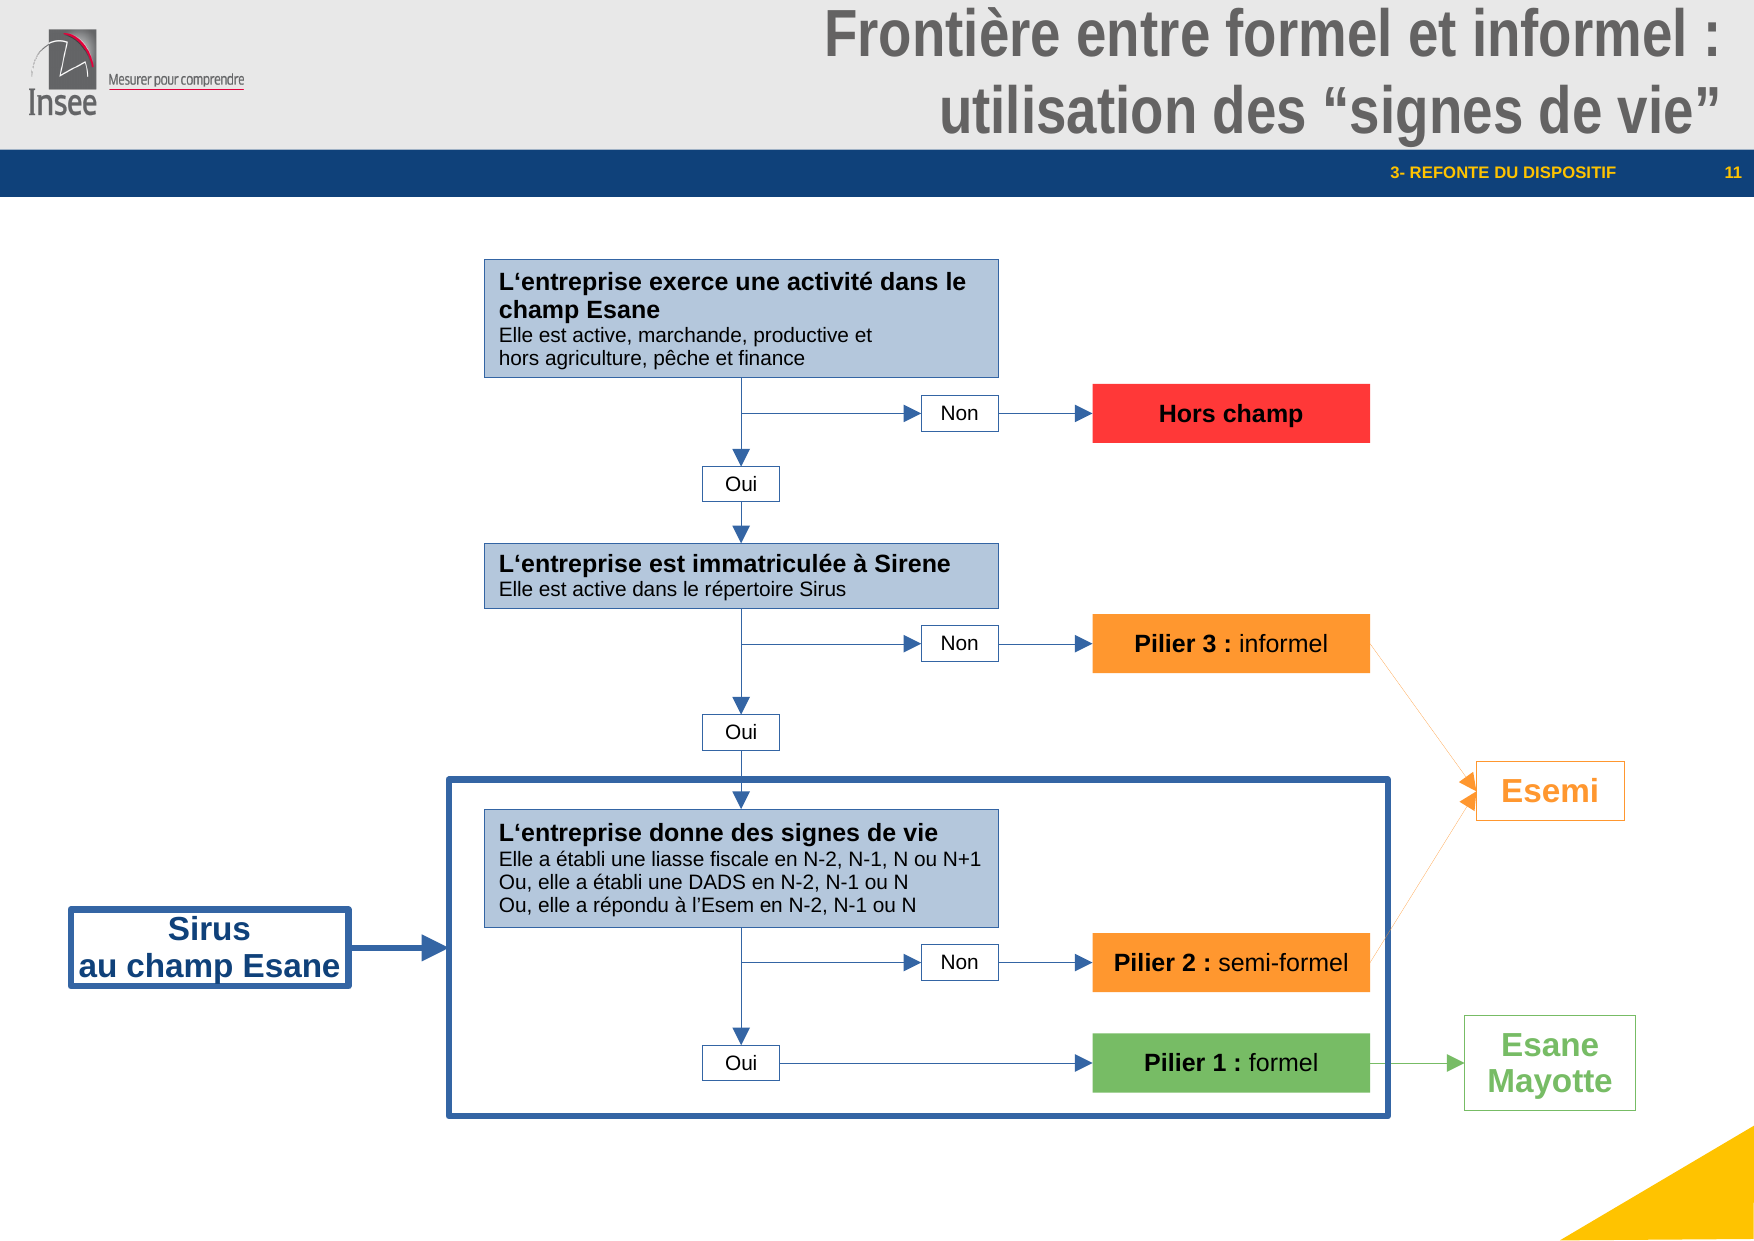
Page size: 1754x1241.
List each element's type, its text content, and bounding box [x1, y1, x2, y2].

text_box L‘entreprise donne des signes de vie Elle a établi une liasse fiscale en N-2, N-1, N ou N+1 Ou, elle a établi une DADS en N-2, N-1 ou N Ou, elle a répondu à l’Esem en N-2, N-1 ou N [484, 809, 999, 928]
text_box Pilier 2 : semi-formel [1092, 933, 1371, 993]
text_box Pilier 1 : formel [1092, 1033, 1371, 1093]
text_box Sirus au champ Esane [70, 909, 349, 987]
picture [25, 0, 244, 119]
text_box L‘entreprise exerce une activité dans le champ Esane Elle est active, marchande, productive et hors agriculture, pêche et finance [484, 259, 999, 378]
text_box Non [921, 944, 999, 981]
text_box Hors champ [1092, 383, 1371, 443]
text_box Pilier 3 : informel [1092, 614, 1371, 674]
text_box Oui [702, 1045, 780, 1081]
text_box L‘entreprise est immatriculée à Sirene Elle est active dans le répertoire Sirus [484, 543, 999, 609]
text_box Non [921, 625, 999, 662]
text_box Esane Mayotte [1464, 1015, 1636, 1111]
text_box Esemi [1476, 761, 1625, 821]
title Frontière entre formel et informel : utilisation des “signes de vie” [281, 0, 1723, 142]
text_box Non [921, 395, 999, 432]
text_box Oui [702, 714, 780, 751]
text_box Oui [702, 466, 780, 502]
